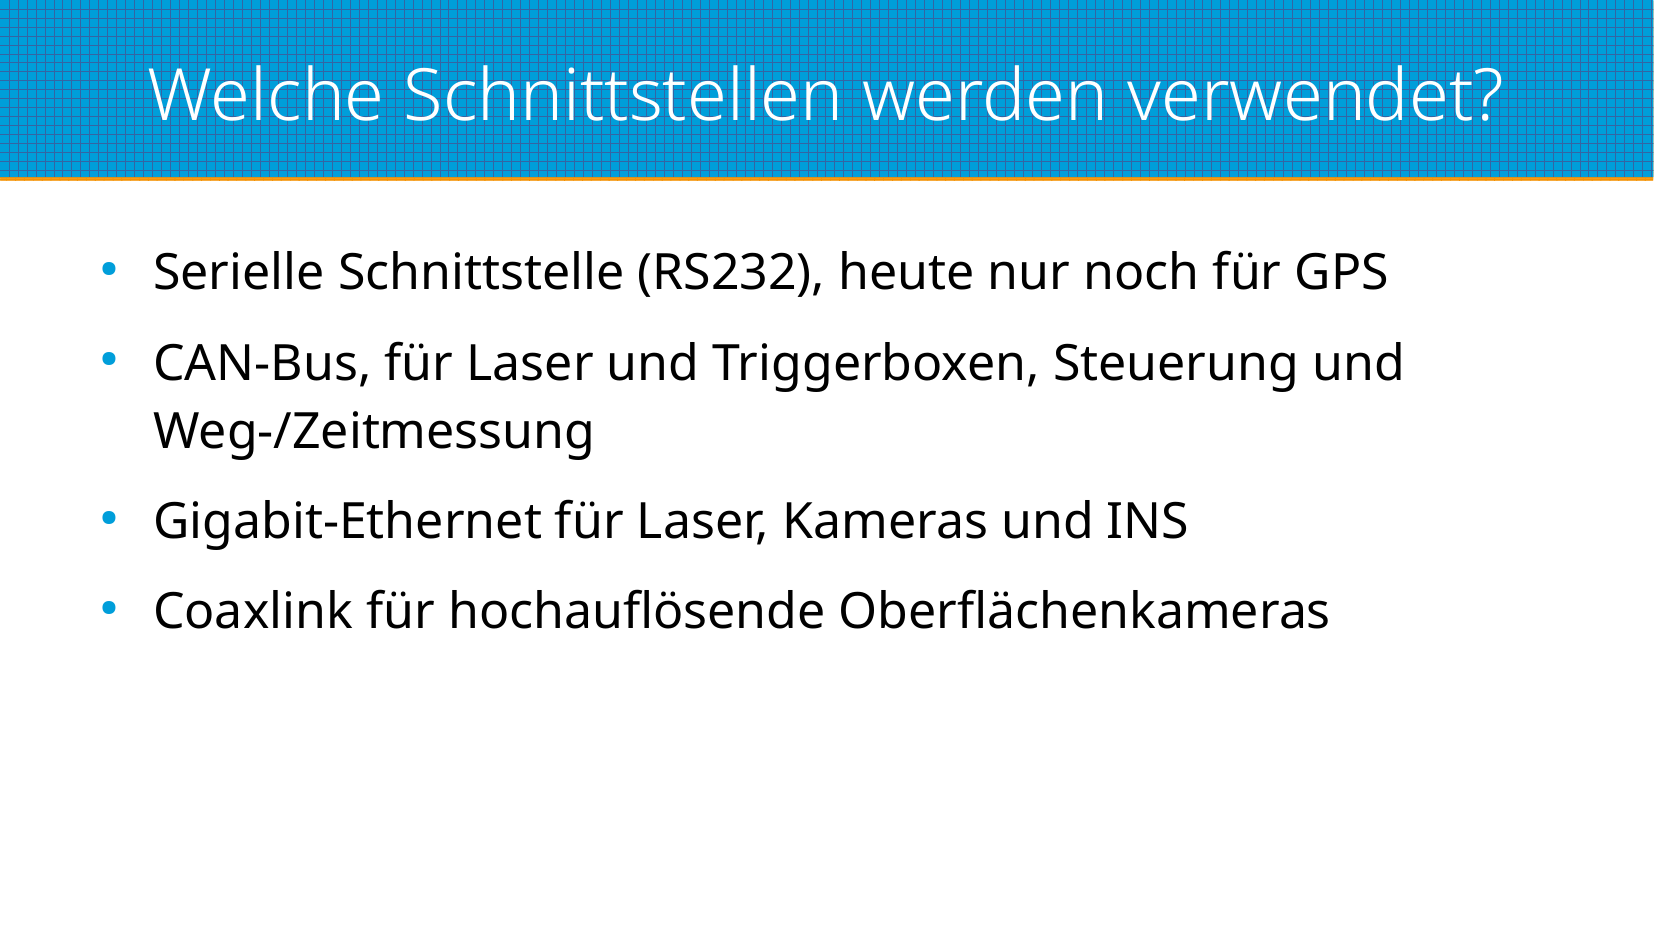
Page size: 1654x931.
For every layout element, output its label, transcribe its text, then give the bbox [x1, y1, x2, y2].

title Welche Schnittstellen werden verwendet? [82, 14, 1571, 171]
list Serielle Schnittstelle (RS232), heute nur noch für GPS CAN-Bus, für Laser und Triggerboxen, Steuerung und Weg-/Zeitmessung Gigabit-Ethernet für Laser, Kameras und INS Coaxlink für hochauflösende Oberflächenkameras [82, 236, 1563, 811]
